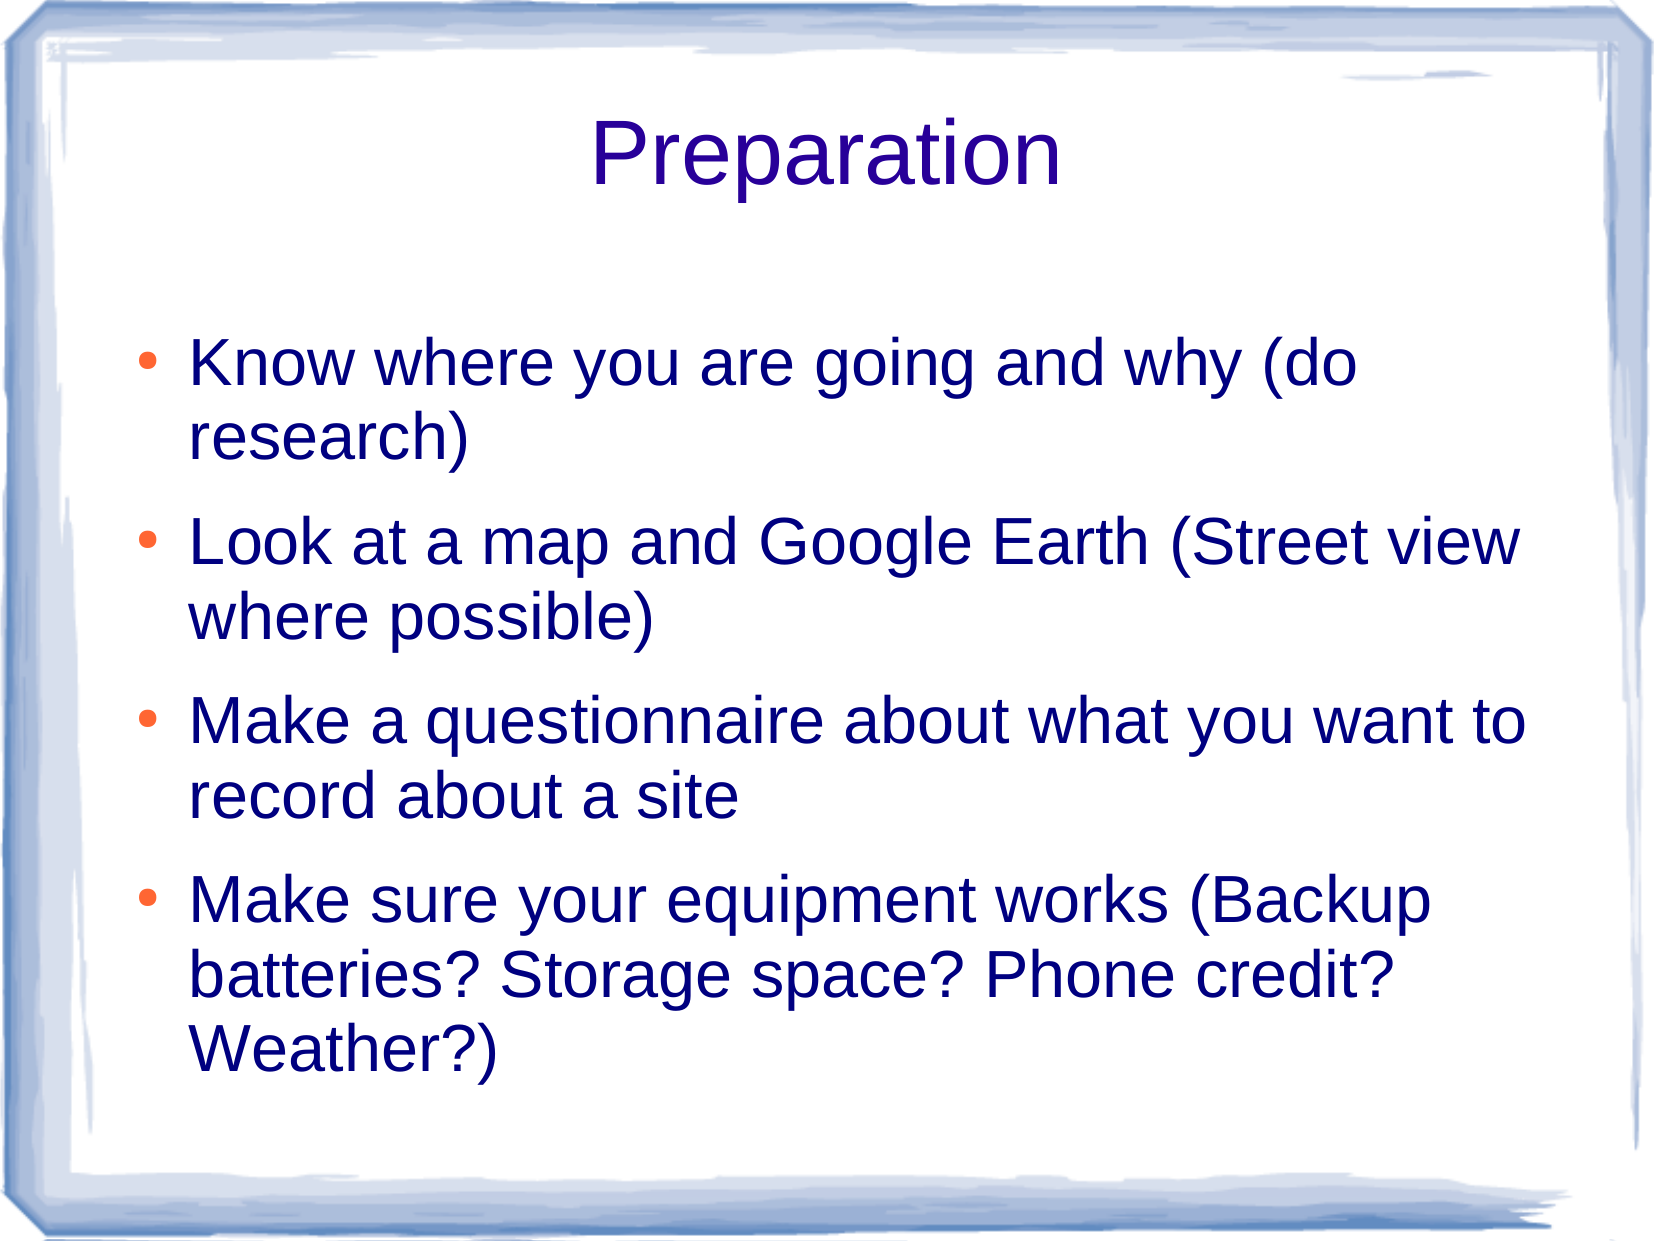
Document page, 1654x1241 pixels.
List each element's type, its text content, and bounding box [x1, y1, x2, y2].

picture [0, 0, 1654, 1241]
list Know where you are going and why (do research) Look at a map and Google Earth (Street view where possible) Make a questionnaire about what you want to record about a site Make sure your equipment works (Backup batteries? Storage space? Phone credit? Weather?) [118, 324, 1571, 1087]
title Preparation [82, 49, 1571, 257]
